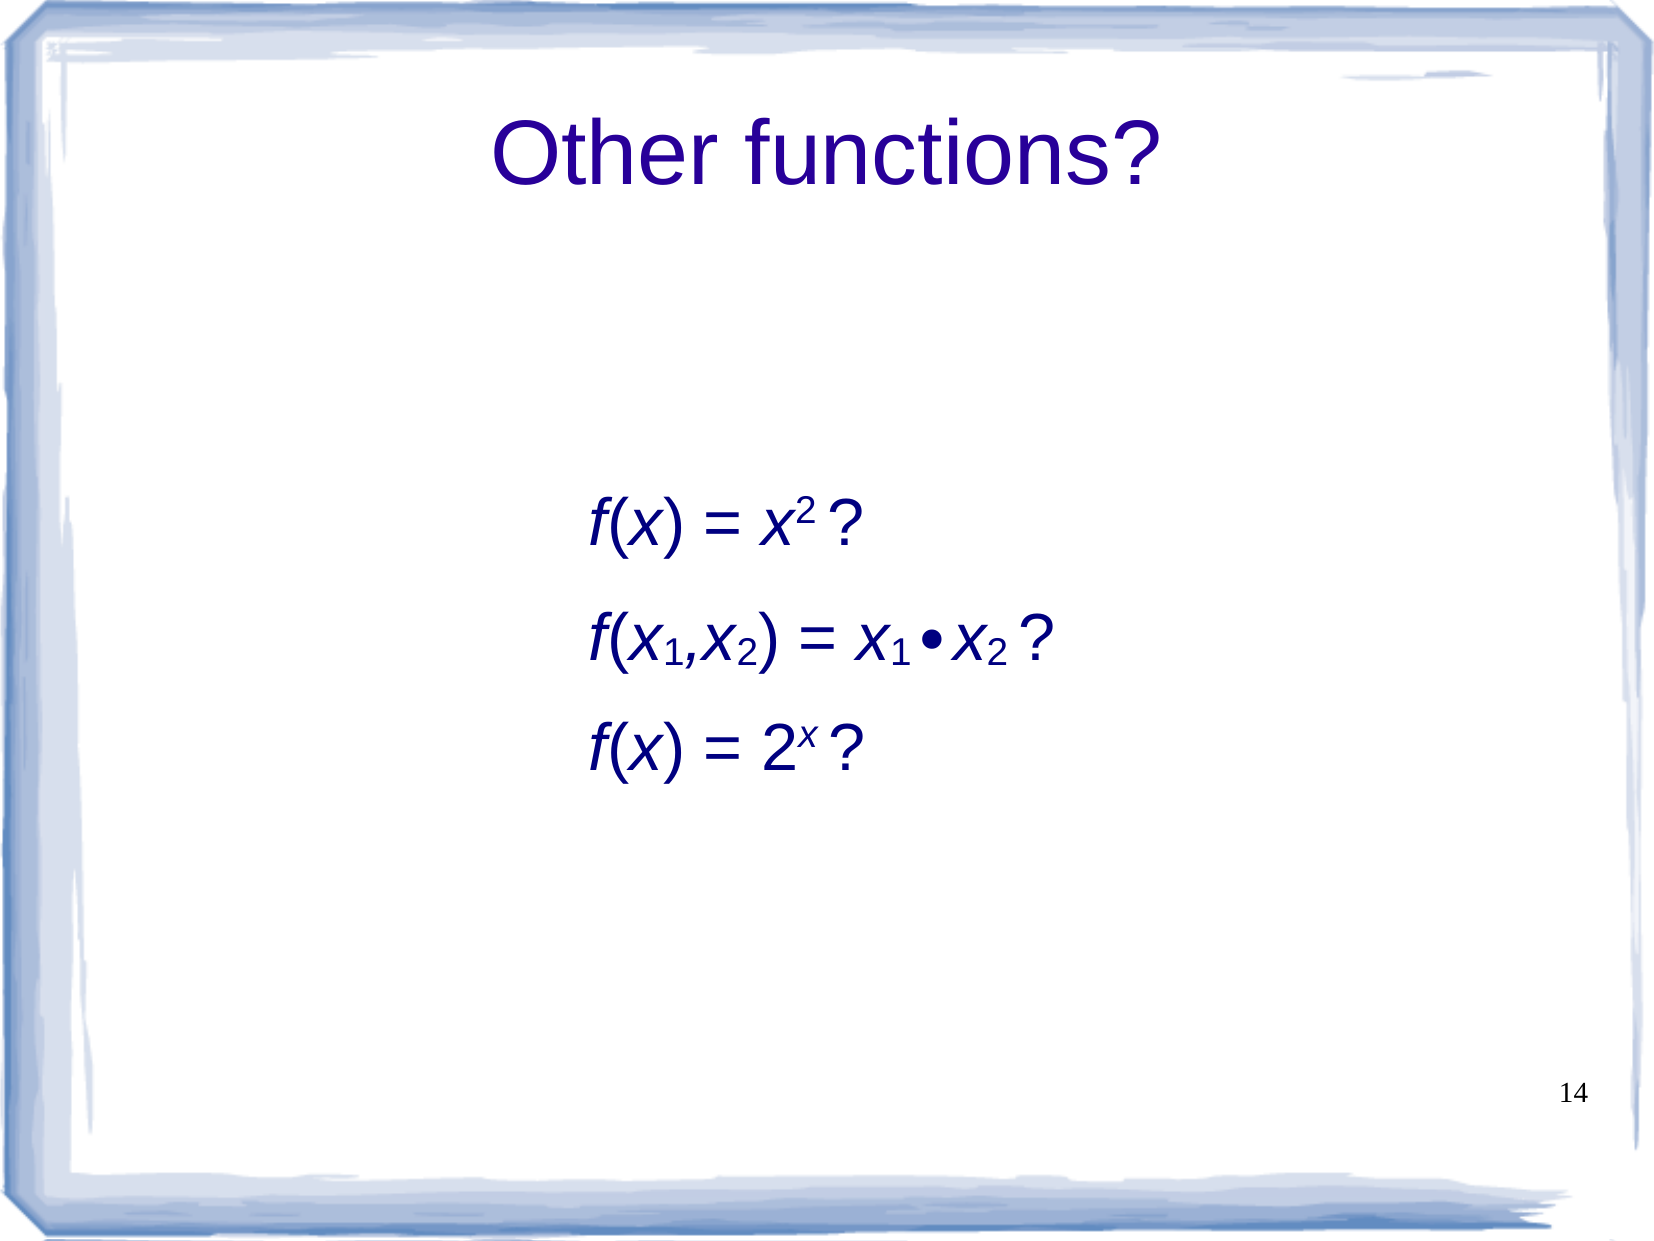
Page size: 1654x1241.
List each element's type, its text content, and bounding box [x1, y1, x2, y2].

picture [0, 0, 1654, 1241]
title Other functions? [82, 49, 1571, 257]
list f(x) = x2 ? f(x1,x2) = x1∙x2 ? f(x) = 2x ? [588, 485, 1086, 848]
